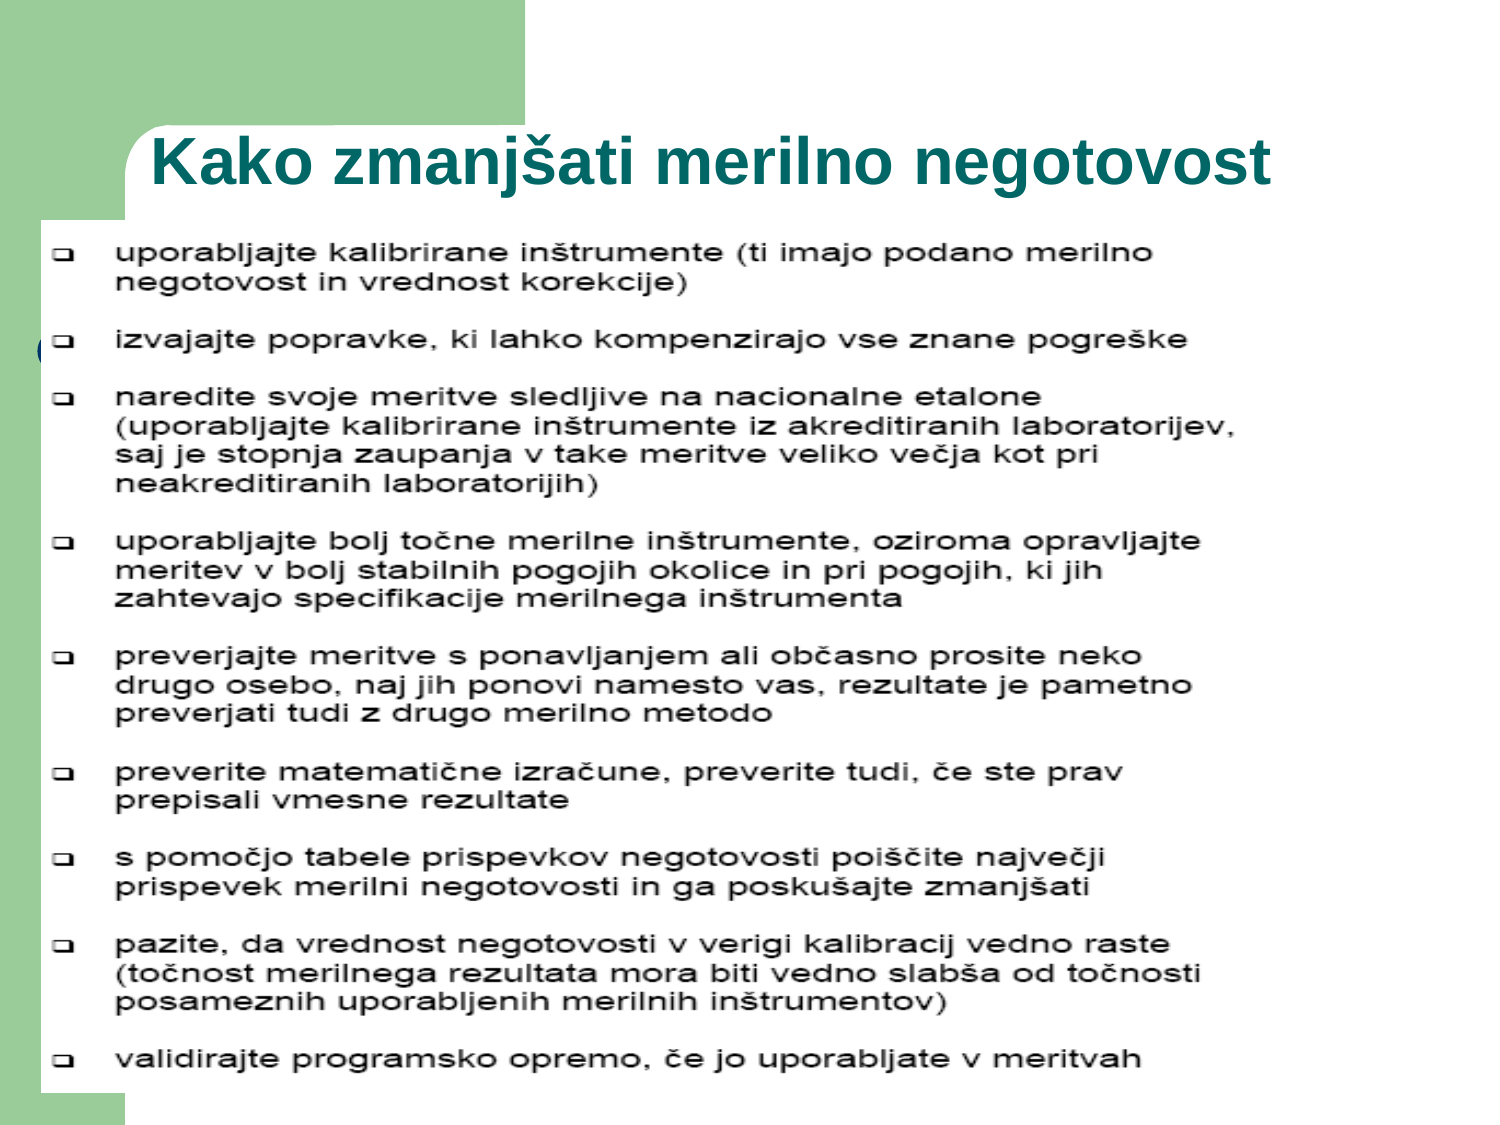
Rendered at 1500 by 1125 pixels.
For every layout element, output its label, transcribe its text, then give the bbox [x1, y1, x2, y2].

title Kako zmanjšati merilno negotovost [135, 42, 1413, 207]
text_box [41, 220, 1258, 1093]
